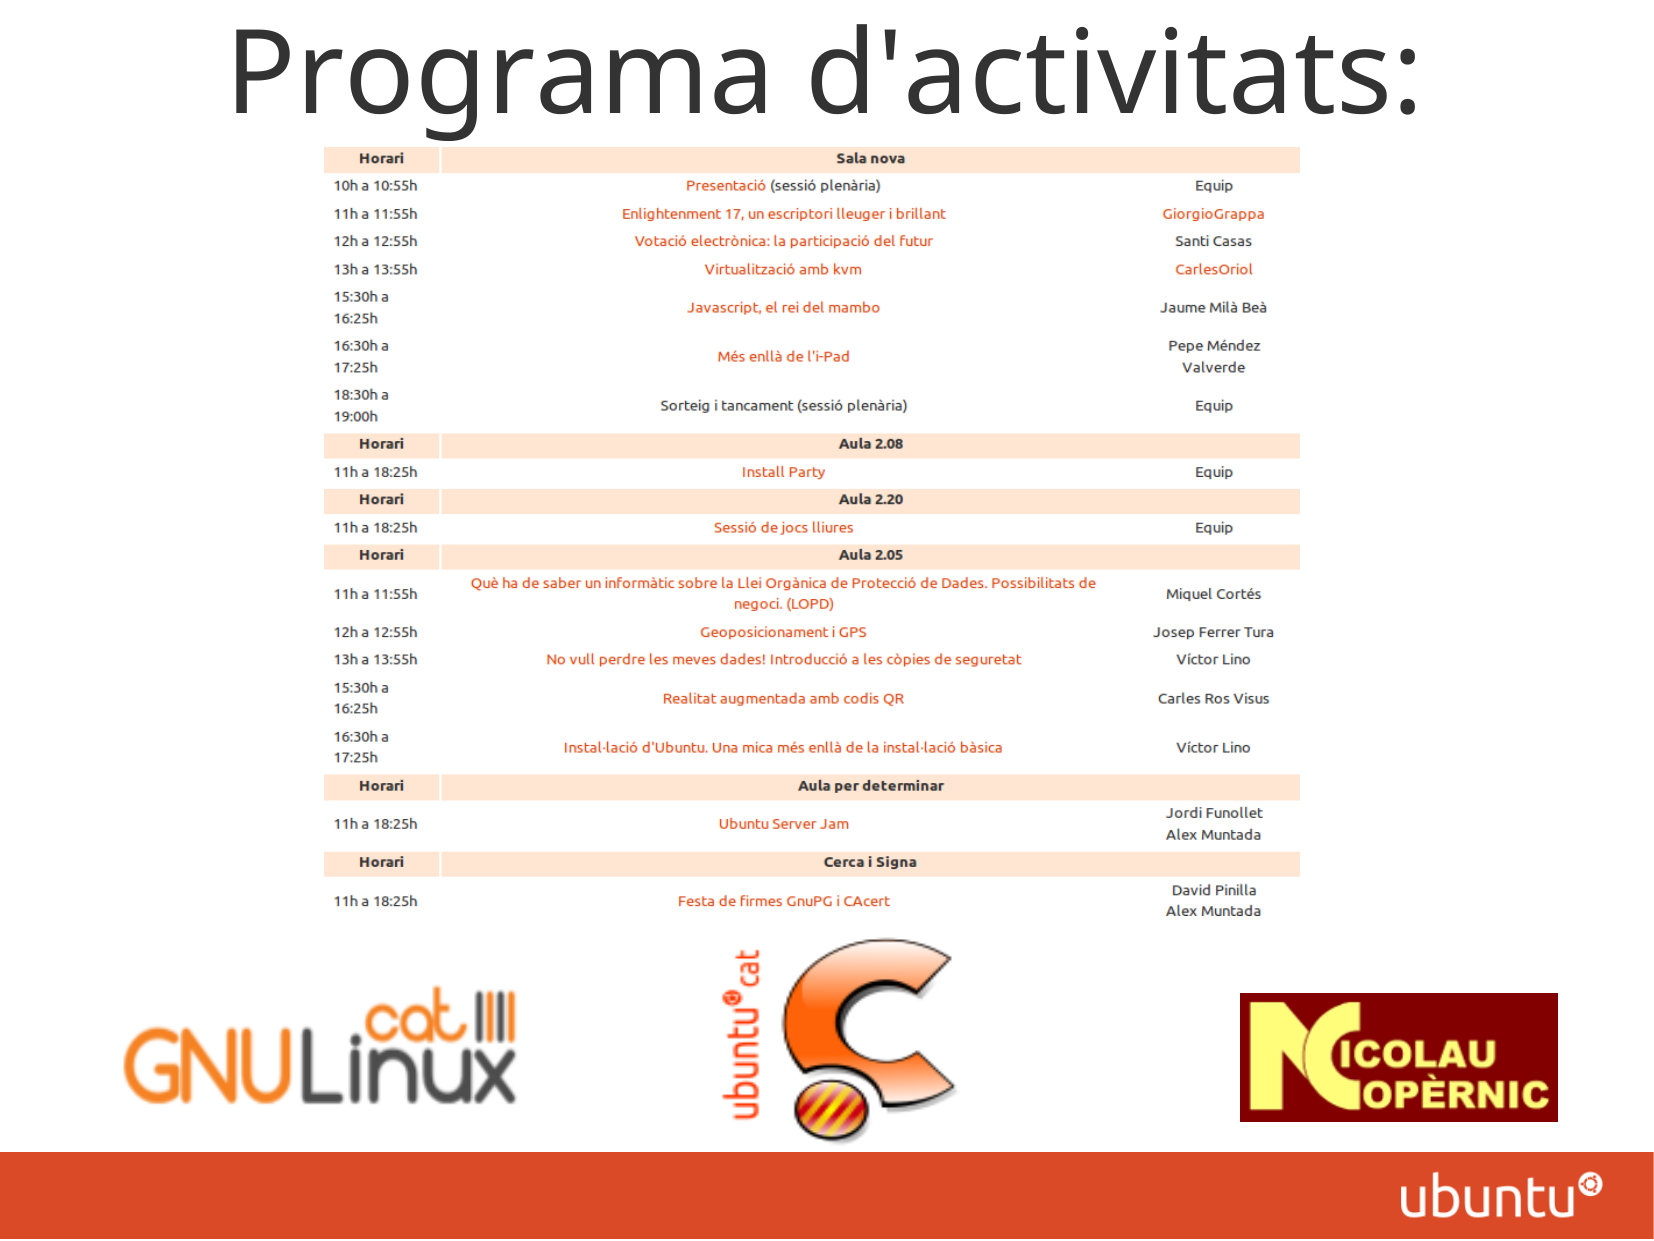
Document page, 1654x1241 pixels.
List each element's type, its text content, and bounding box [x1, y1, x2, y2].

picture [118, 974, 532, 1116]
title Programa d'activitats: [55, 4, 1595, 148]
picture [1240, 993, 1558, 1123]
picture [0, 147, 1654, 1239]
